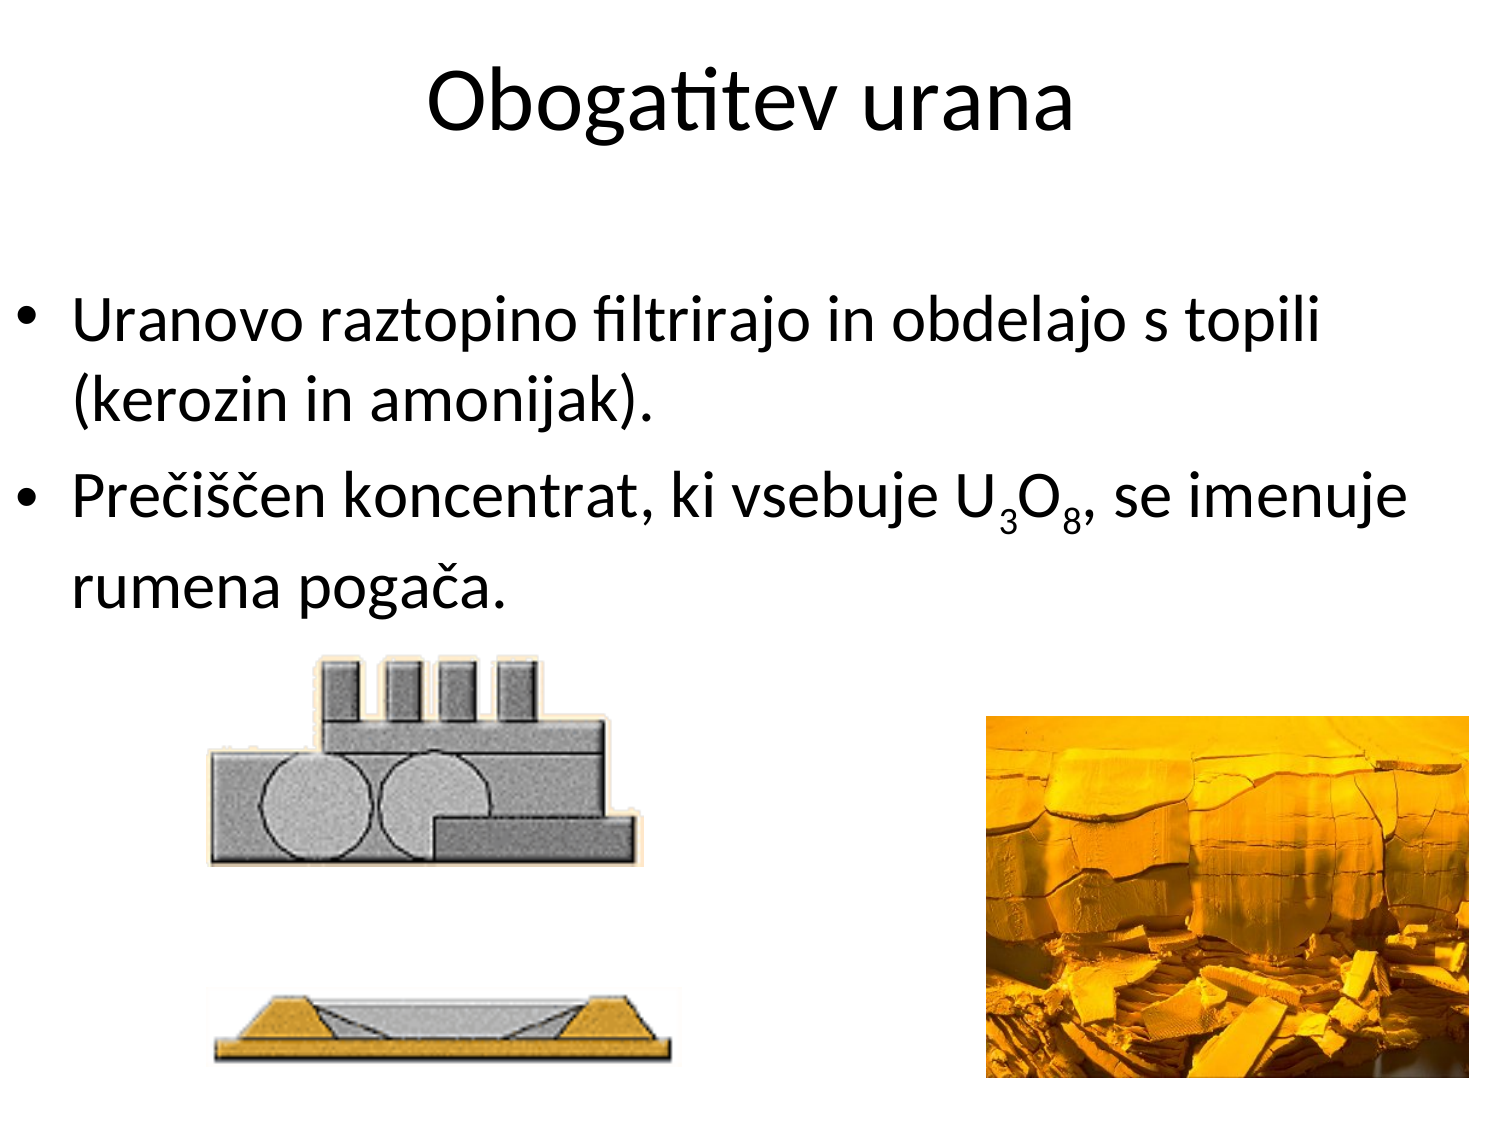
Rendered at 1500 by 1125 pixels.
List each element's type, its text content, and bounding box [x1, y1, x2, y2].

picture [986, 716, 1469, 1078]
picture [206, 987, 682, 1067]
text_box Uranovo raztopino filtrirajo in obdelajo s topili (kerozin in amonijak). Prečiščen koncentrat, ki vsebuje U3O8, se imenuje rumena pogača. [0, 267, 1500, 1005]
picture [206, 633, 644, 867]
text_box Obogatitev urana [76, 0, 1427, 188]
